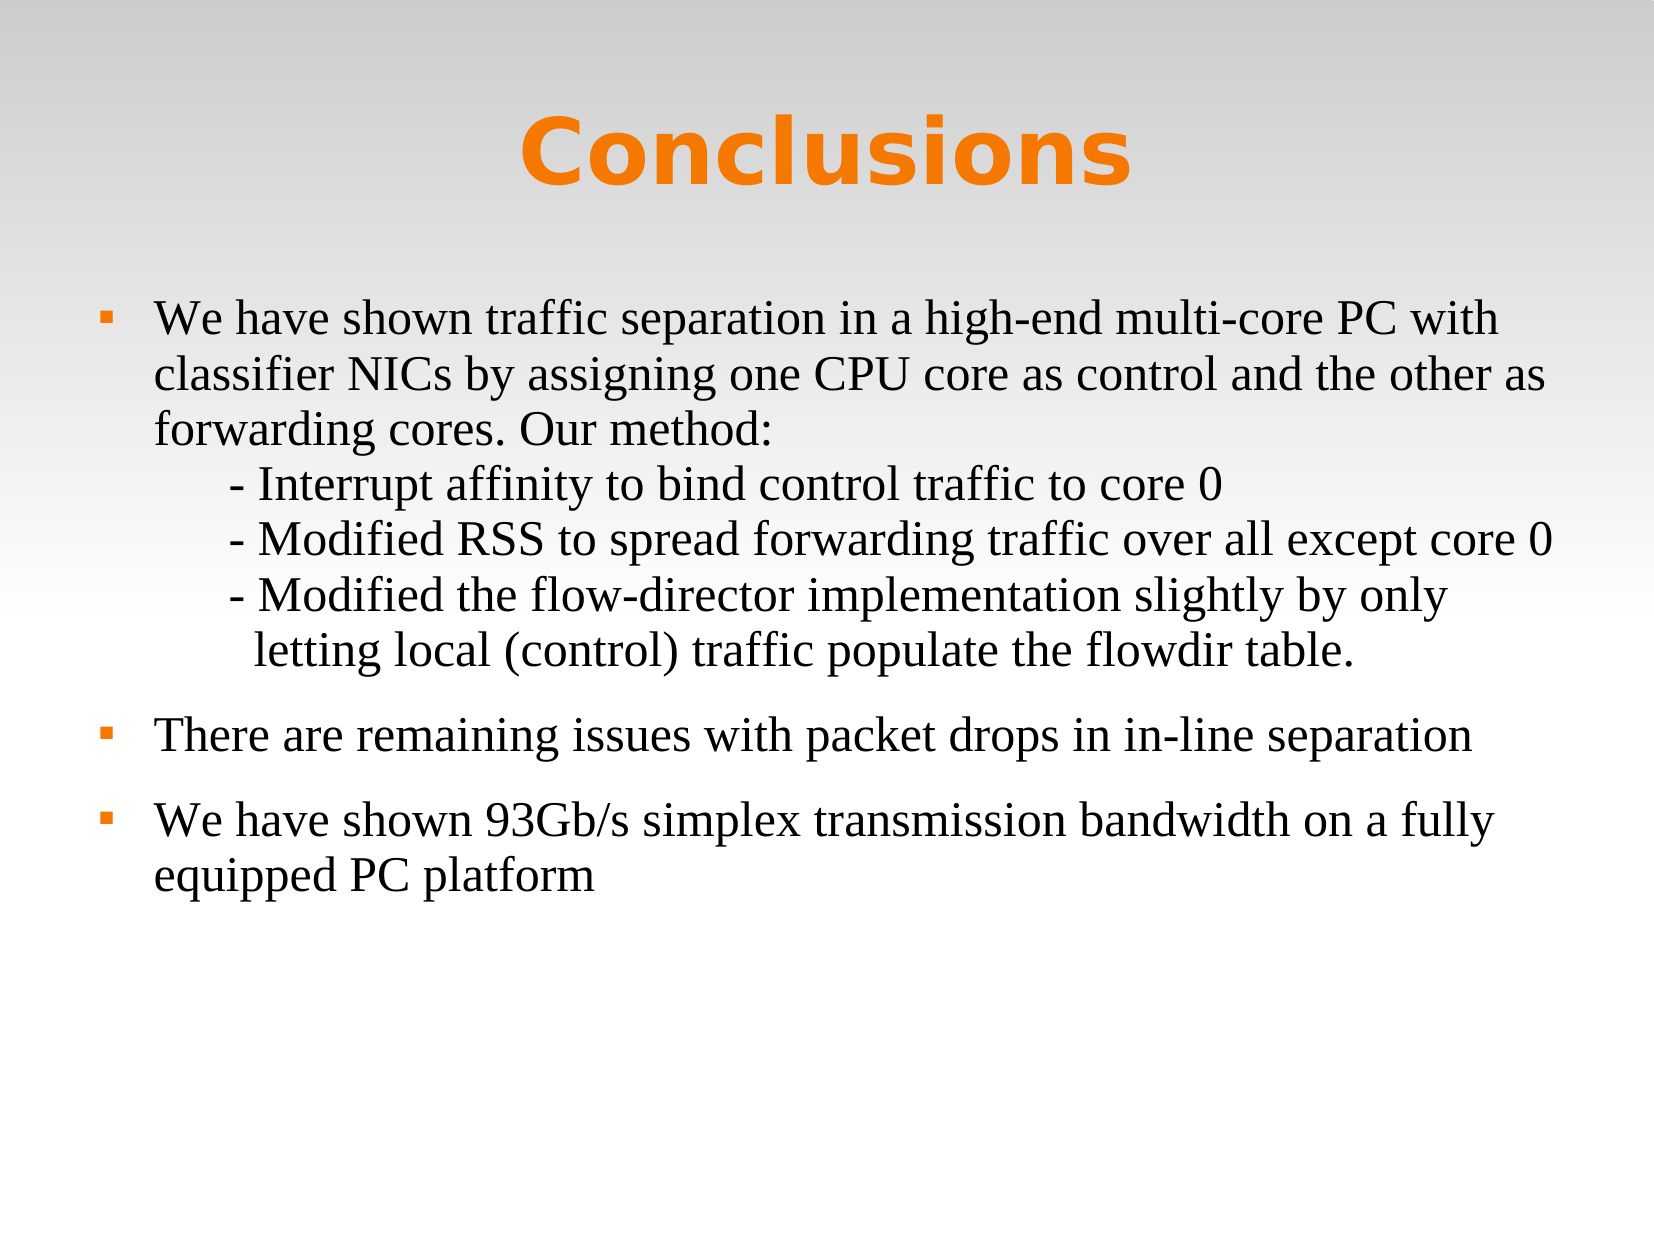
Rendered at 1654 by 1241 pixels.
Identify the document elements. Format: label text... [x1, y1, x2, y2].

list We have shown traffic separation in a high-end multi-core PC with classifier NICs by assigning one CPU core as control and the other as forwarding cores. Our method: - Interrupt affinity to bind control traffic to core 0 - Modified RSS to spread forwarding traffic over all except core 0 - Modified the flow-director implementation slightly by only letting local (control) traffic populate the flowdir table. There are remaining issues with packet drops in in-line separation We have shown 93Gb/s simplex transmission bandwidth on a fully equipped PC platform [82, 290, 1571, 1094]
title Conclusions [82, 56, 1571, 250]
